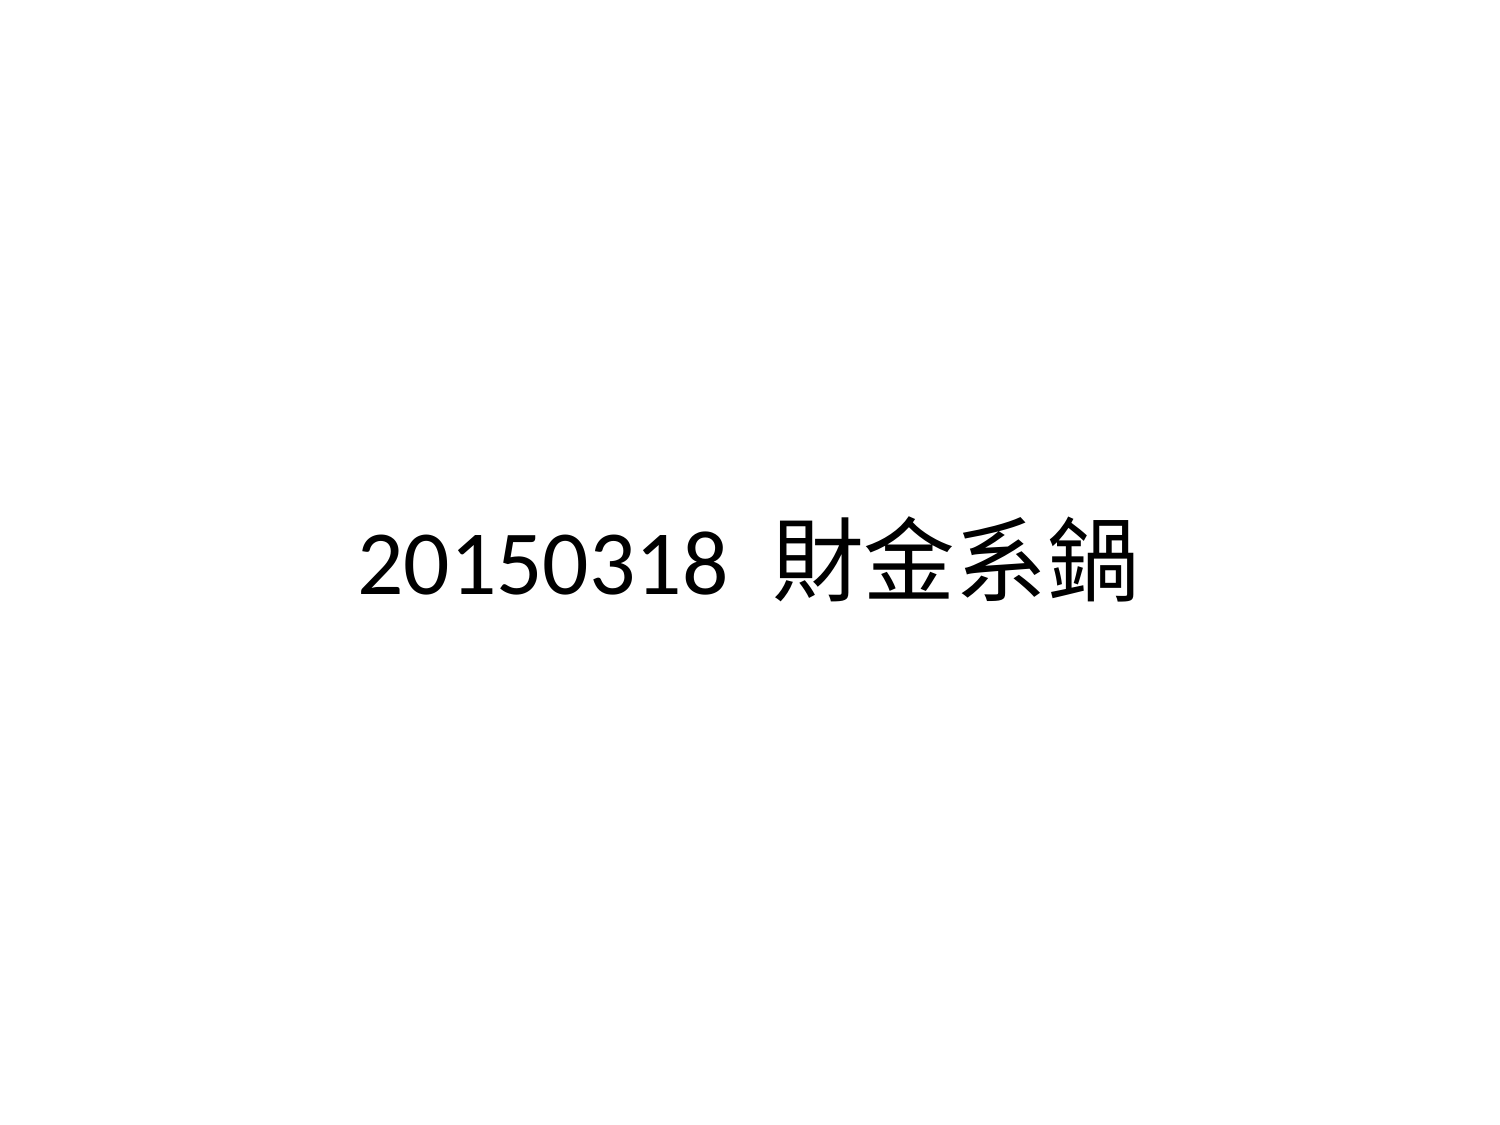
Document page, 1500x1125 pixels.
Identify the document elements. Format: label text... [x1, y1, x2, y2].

title 20150318 財金系鍋 [110, 437, 1386, 679]
